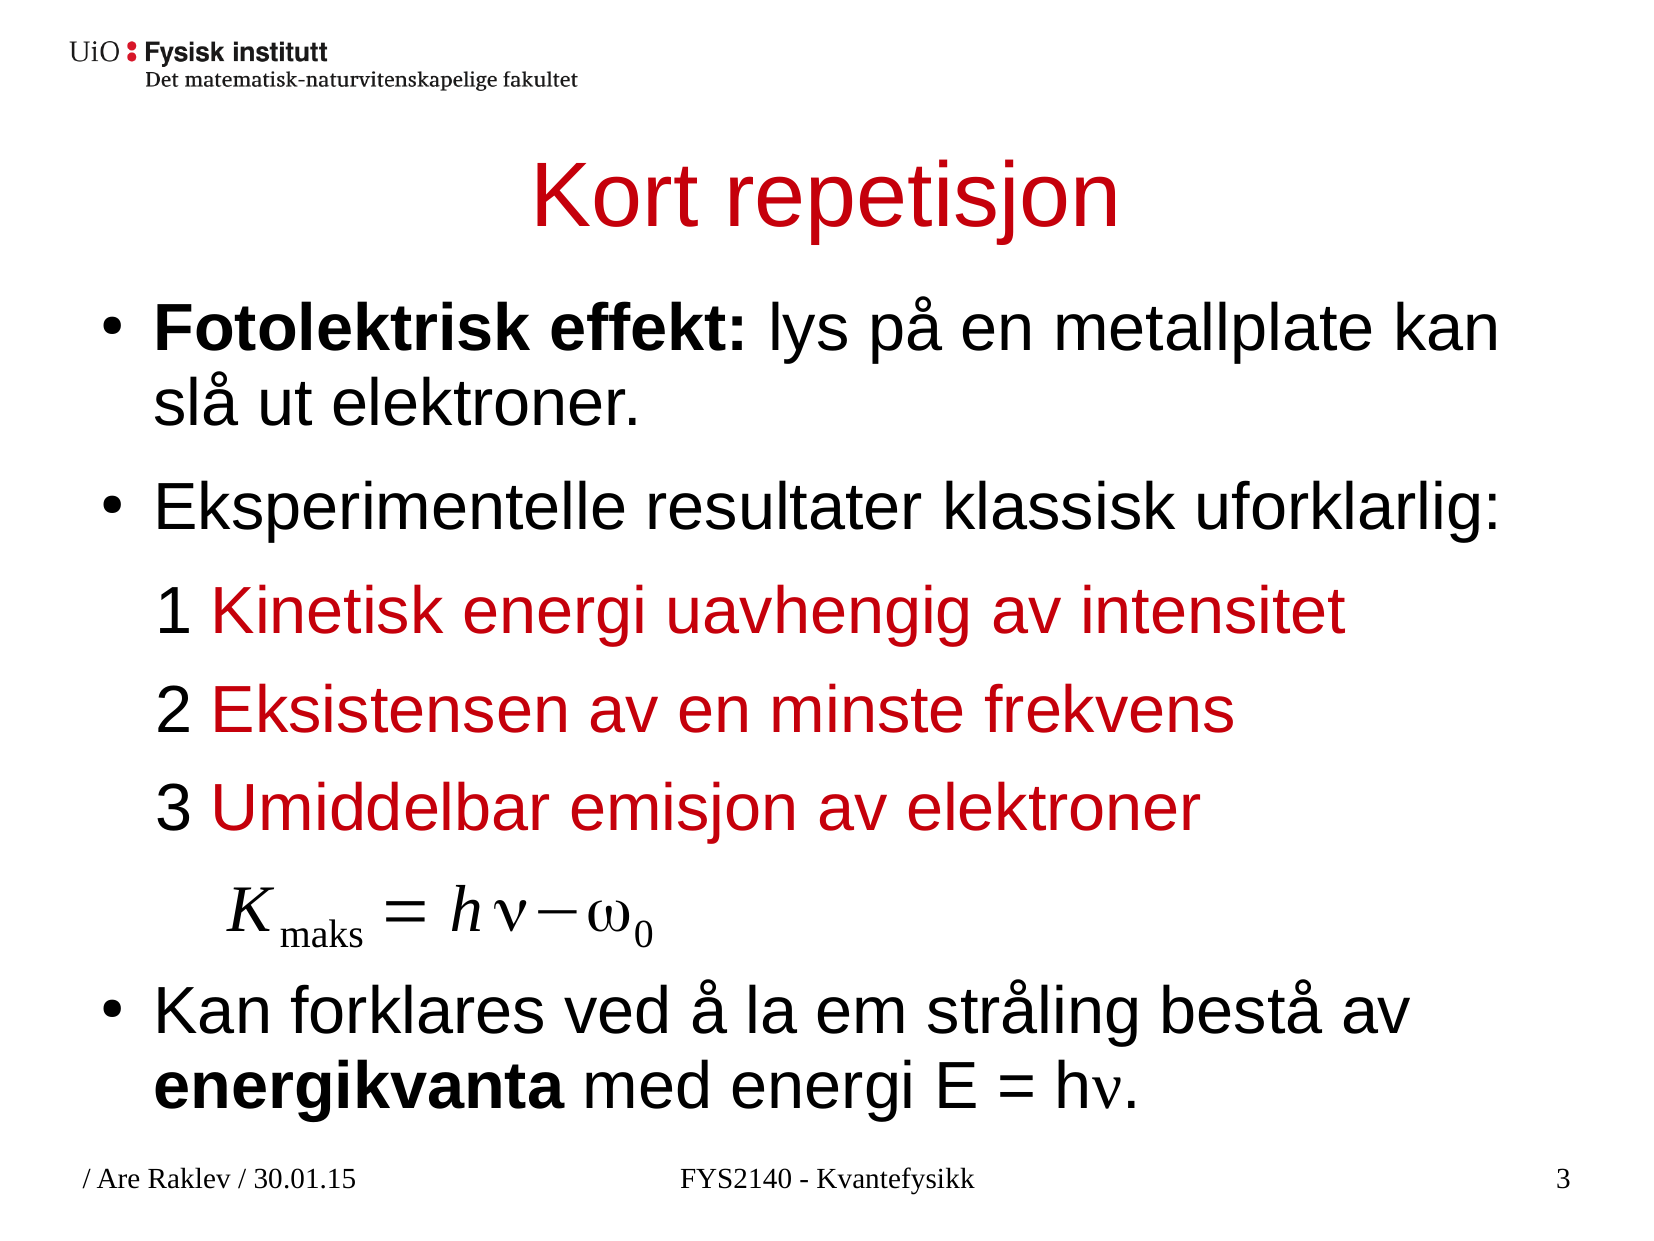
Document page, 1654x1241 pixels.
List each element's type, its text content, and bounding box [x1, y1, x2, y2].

list Fotolektrisk effekt: lys på en metallplate kan slå ut elektroner. Eksperimentelle resultater klassisk uforklarlig: Kinetisk energi uavhengig av intensitet Eksistensen av en minste frekvens Umiddelbar emisjon av elektroner Kan forklares ved å la em stråling bestå av energikvanta med energi E = hν. [82, 290, 1538, 1121]
picture [68, 37, 581, 93]
title Kort repetisjon [82, 90, 1571, 298]
chart [215, 872, 660, 956]
